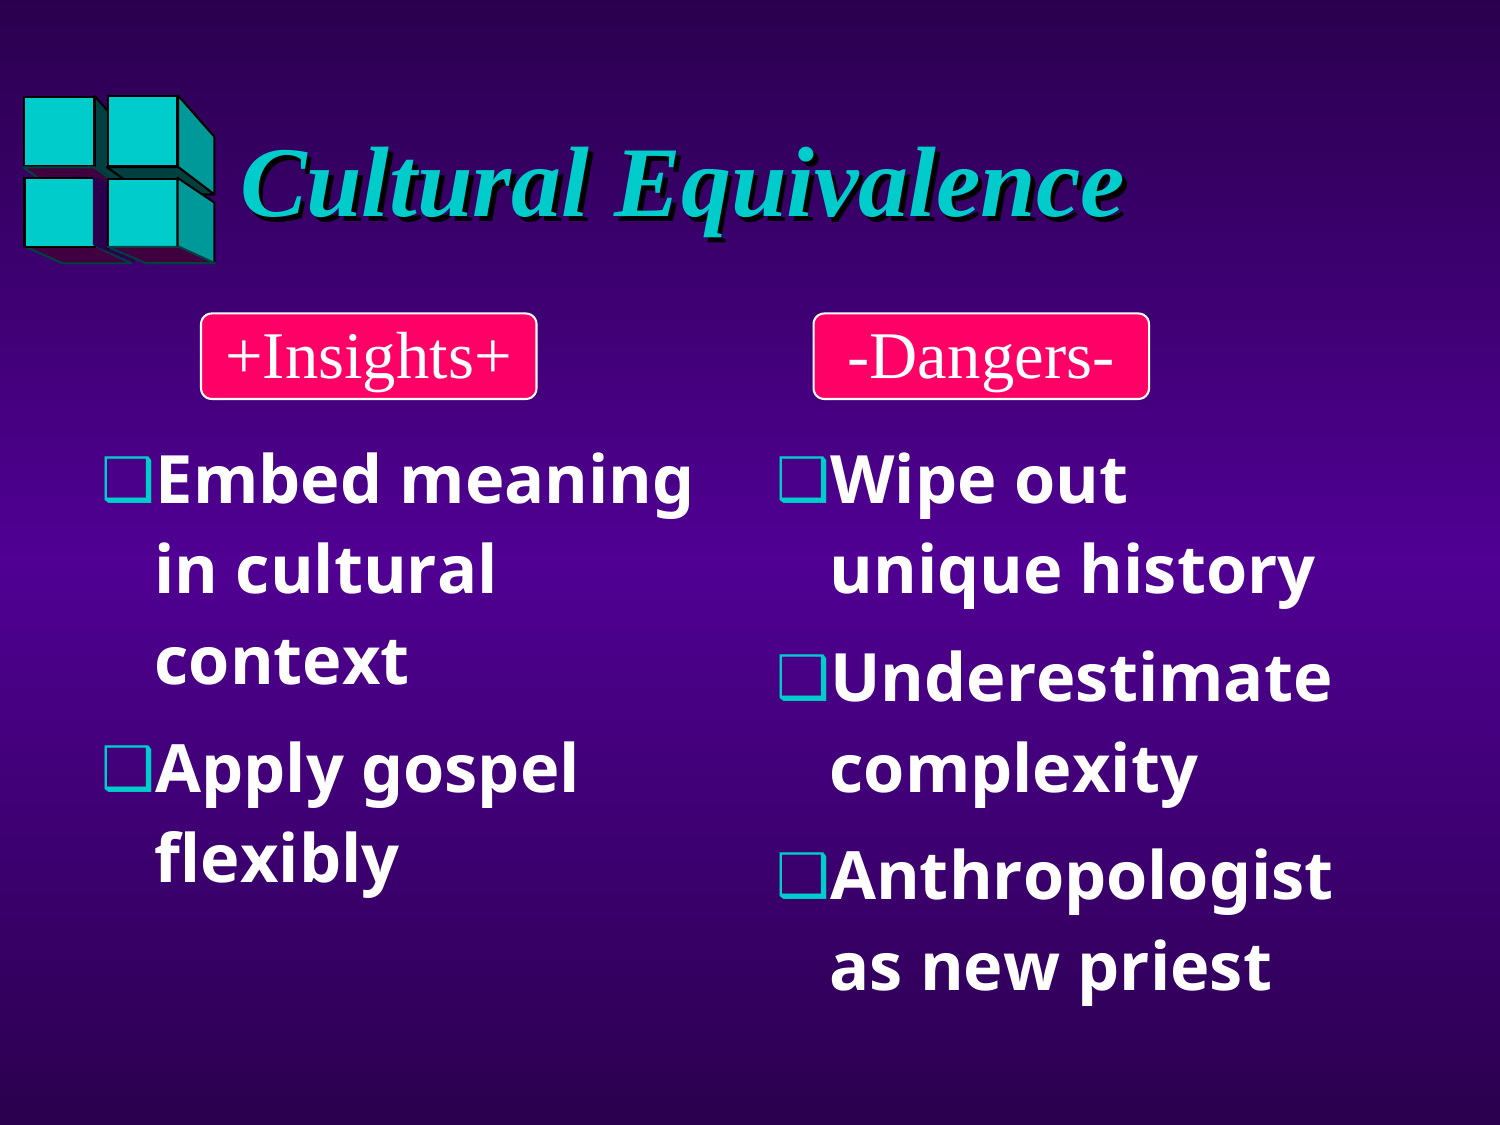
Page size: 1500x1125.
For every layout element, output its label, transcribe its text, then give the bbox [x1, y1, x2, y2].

list Wipe out unique history Underestimate complexity Anthropologist as new priest [762, 424, 1388, 976]
title Cultural Equivalence [224, 78, 1388, 288]
list Embed meaning in cultural context Apply gospel flexibly [87, 424, 738, 976]
text_box +Insights+ [201, 313, 537, 399]
text_box -Dangers- [813, 313, 1150, 399]
